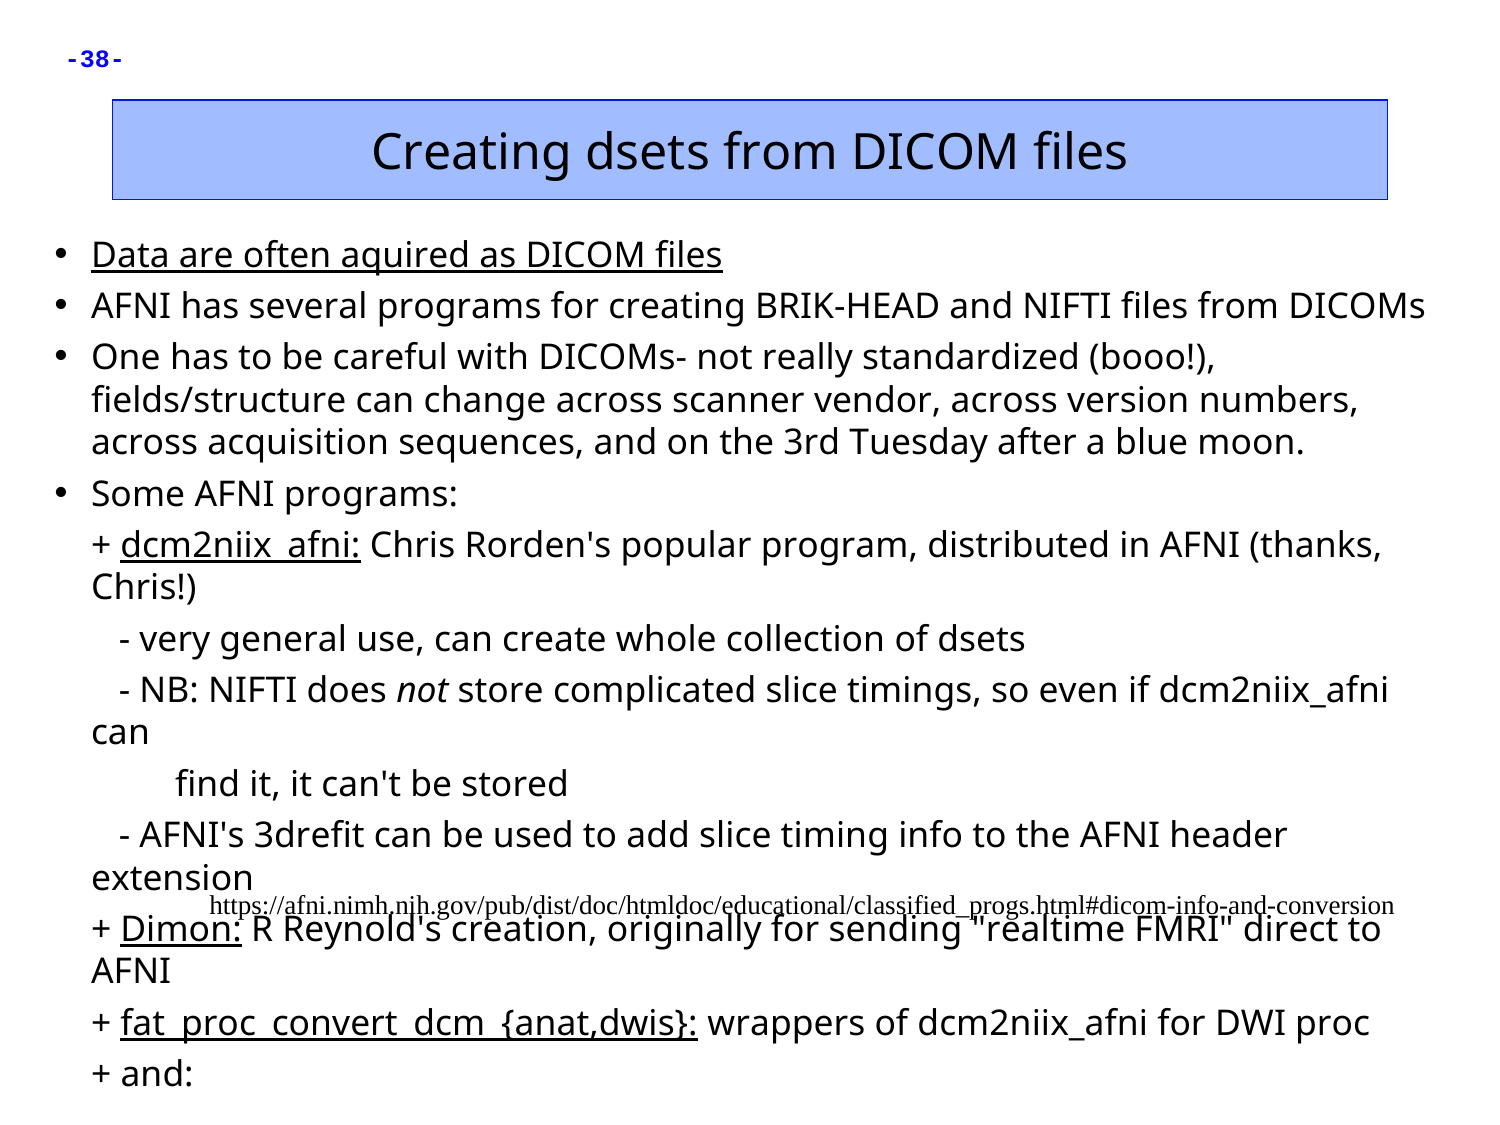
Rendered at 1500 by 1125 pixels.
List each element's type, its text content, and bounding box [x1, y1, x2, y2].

text_box Data are often aquired as DICOM files AFNI has several programs for creating BRIK-HEAD and NIFTI files from DICOMs One has to be careful with DICOMs- not really standardized (booo!), fields/structure can change across scanner vendor, across version numbers, across acquisition sequences, and on the 3rd Tuesday after a blue moon. Some AFNI programs: + dcm2niix_afni: Chris Rorden's popular program, distributed in AFNI (thanks, Chris!) - very general use, can create whole collection of dsets - NB: NIFTI does not store complicated slice timings, so even if dcm2niix_afni can find it, it can't be stored - AFNI's 3drefit can be used to add slice timing info to the AFNI header extension + Dimon: R Reynold's creation, originally for sending "realtime FMRI" direct to AFNI + fat_proc_convert_dcm_{anat,dwis}: wrappers of dcm2niix_afni for DWI proc + and: *Always* check your results carefully (left-right flips!) when converting from DICOM! [38, 223, 1458, 1057]
text_box https://afni.nimh.nih.gov/pub/dist/doc/htmldoc/educational/classified_progs.html#dicom-info-and-conversion [194, 879, 1412, 929]
text_box Creating dsets from DICOM files [112, 99, 1388, 200]
